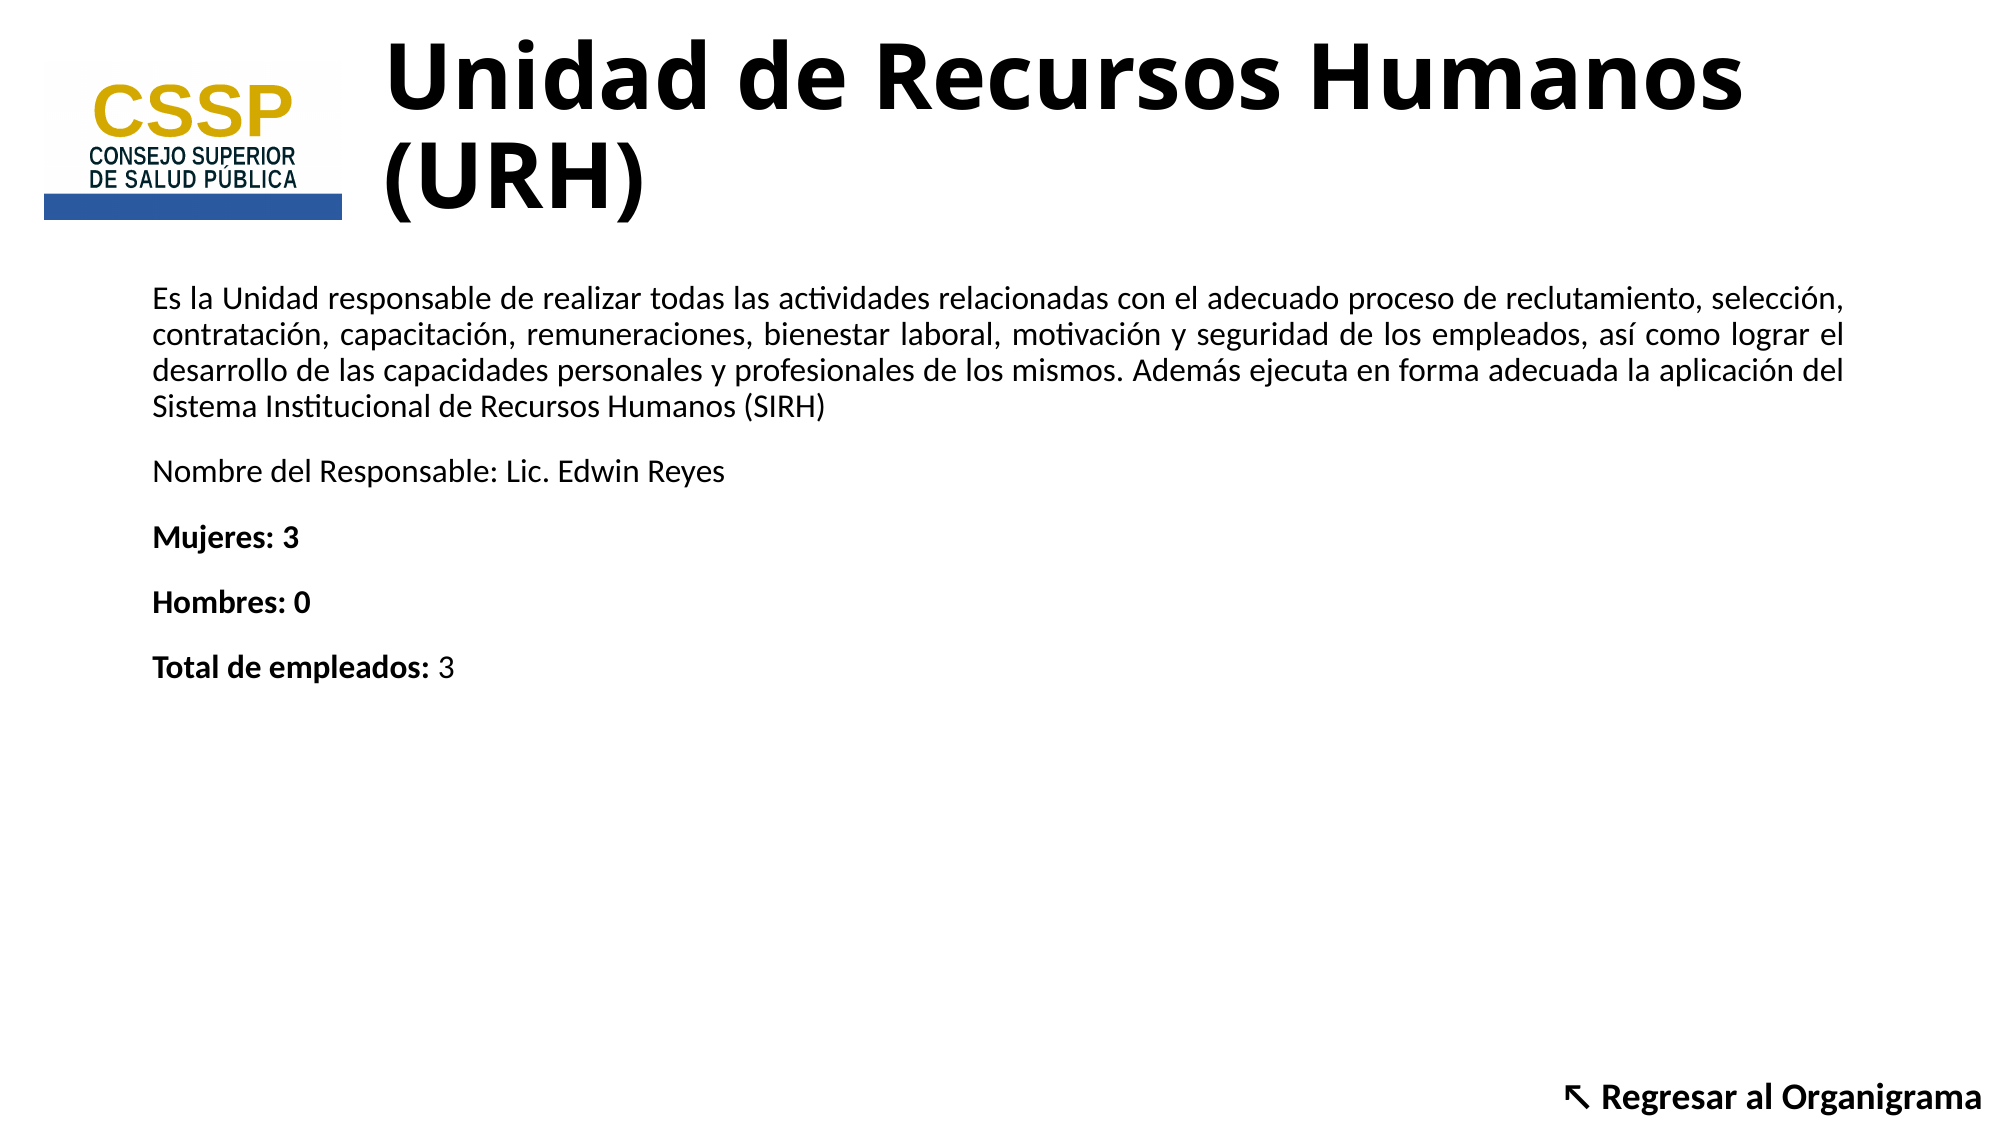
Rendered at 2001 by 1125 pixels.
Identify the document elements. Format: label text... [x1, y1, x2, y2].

list Es la Unidad responsable de realizar todas las actividades relacionadas con el adecuado proceso de reclutamiento, selección, contratación, capacitación, remuneraciones, bienestar laboral, motivación y seguridad de los empleados, así como lograr el desarrollo de las capacidades personales y profesionales de los mismos. Además ejecuta en forma adecuada la aplicación del Sistema Institucional de Recursos Humanos (SIRH) Nombre del Responsable: Lic. Edwin Reyes Mujeres: 3 Hombres: 0 Total de empleados: 3 [137, 273, 1863, 1066]
picture [44, 61, 342, 220]
text_box ↖ Regresar al Organigrama [1546, 1064, 1999, 1125]
title Unidad de Recursos Humanos (URH) [368, 22, 1863, 241]
